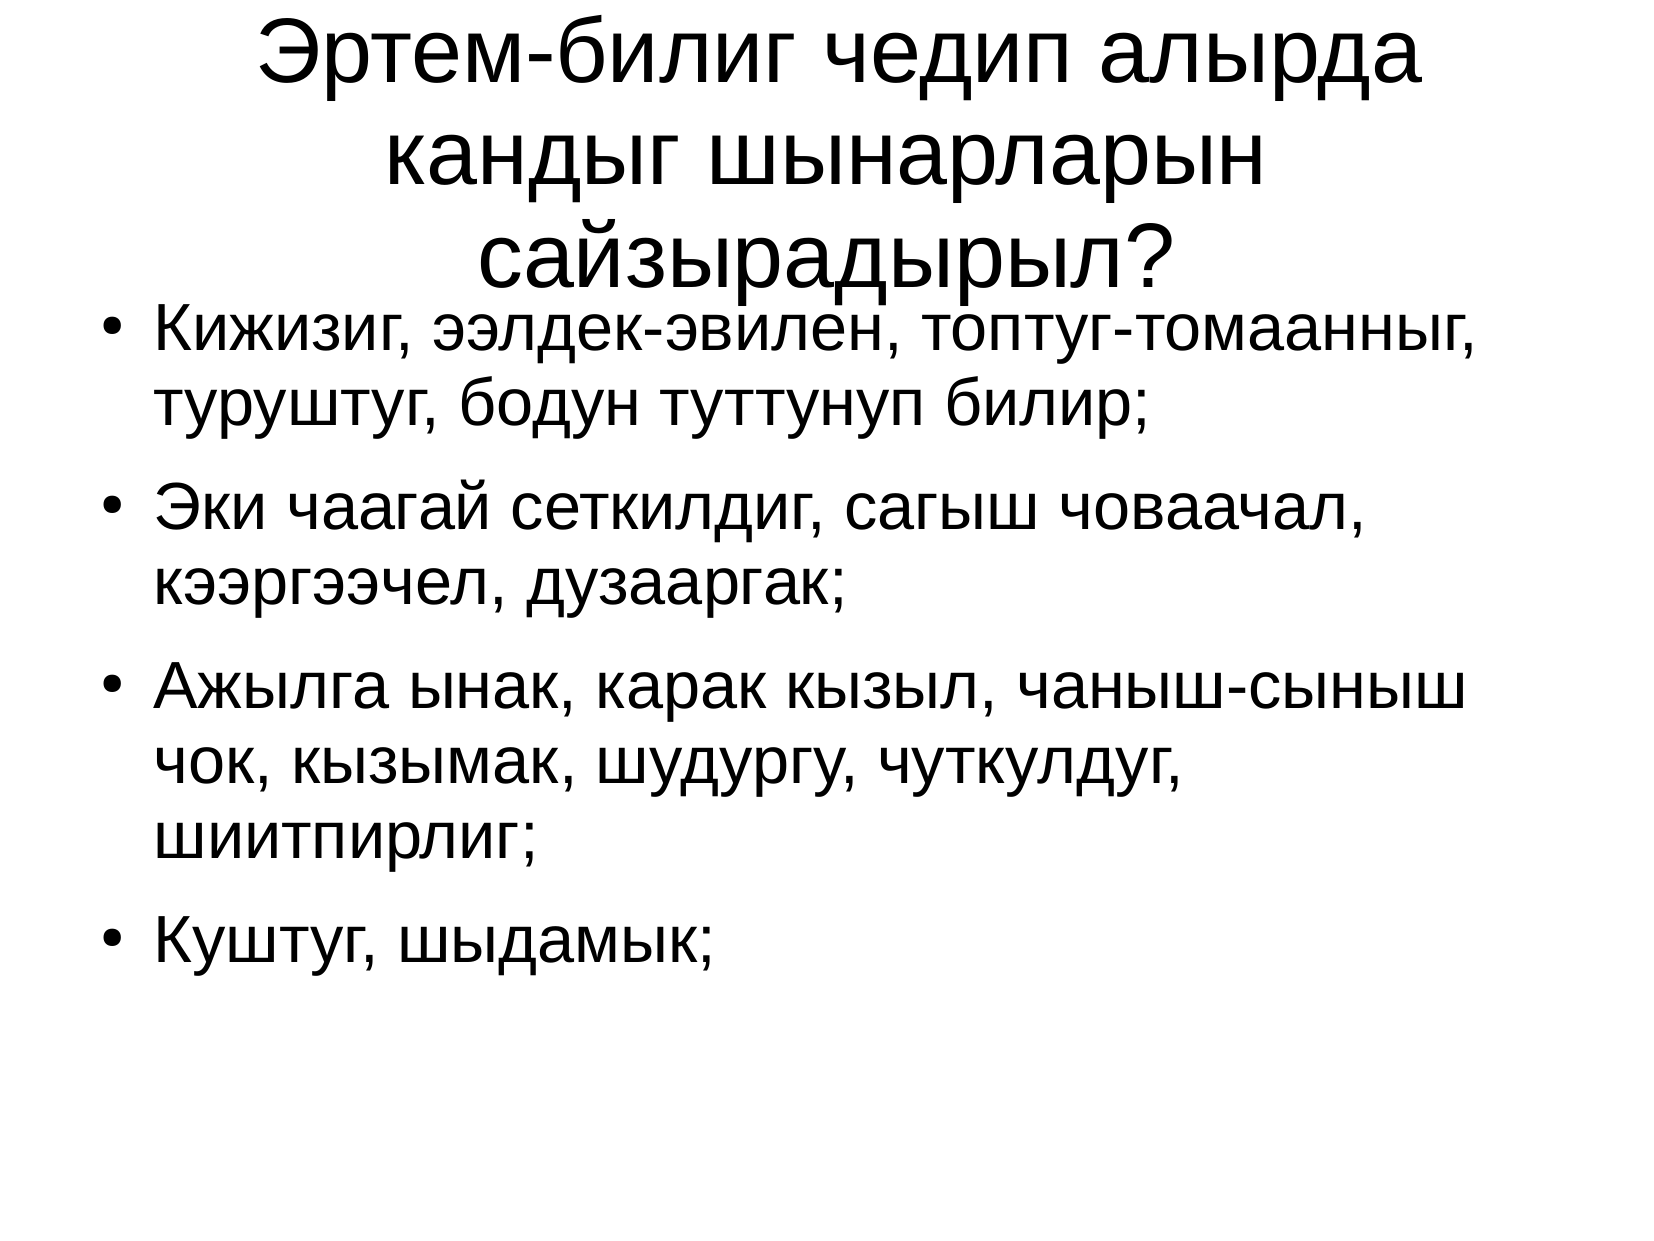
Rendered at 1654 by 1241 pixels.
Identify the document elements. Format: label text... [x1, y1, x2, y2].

title Эртем-билиг чедип алырда кандыг шынарларын сайзырадырыл? [82, 0, 1571, 290]
list Кижизиг, ээлдек-эвилен, топтуг-томаанныг, туруштуг, бодун туттунуп билир; Эки чаагай сеткилдиг, сагыш човаачал, кээргээчел, дузааргак; Ажылга ынак, карак кызыл, чаныш-сыныш чок, кызымак, шудургу, чуткулдуг, шиитпирлиг; Куштуг, шыдамык; [82, 290, 1571, 1094]
